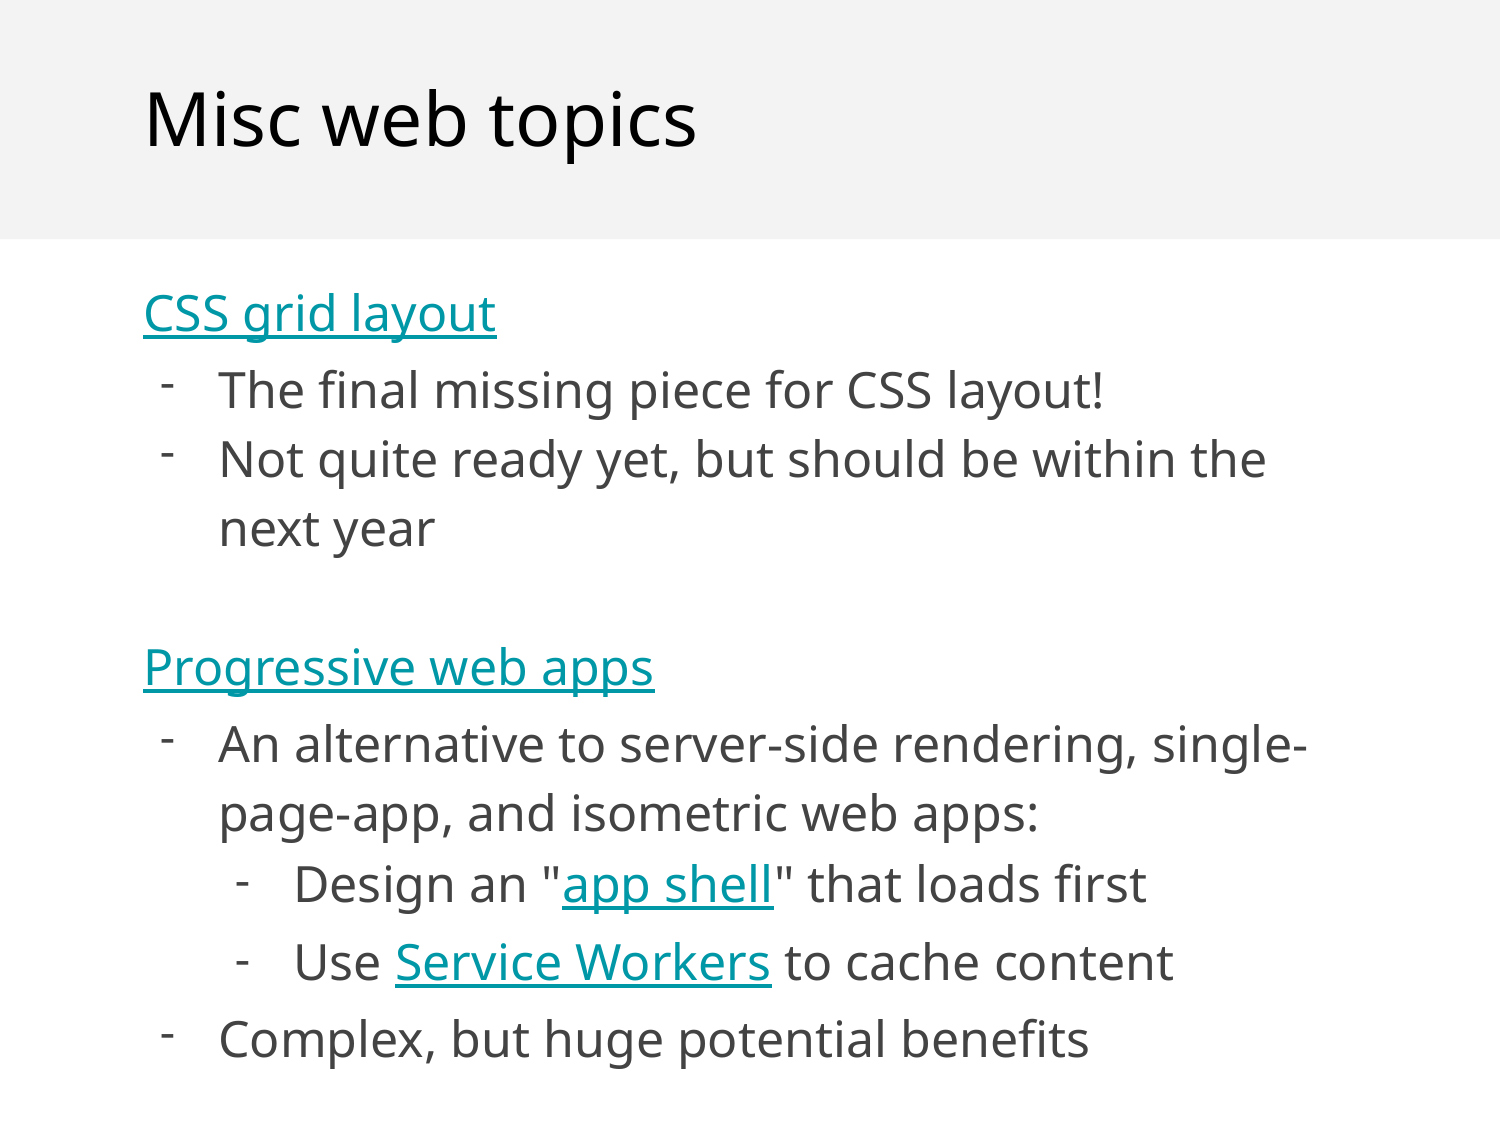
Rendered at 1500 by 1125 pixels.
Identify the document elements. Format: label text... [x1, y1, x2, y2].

list CSS grid layout The final missing piece for CSS layout! Not quite ready yet, but should be within the next year Progressive web apps An alternative to server-side rendering, single-page-app, and isometric web apps: Design an "app shell" that loads first Use Service Workers to cache content Complex, but huge potential benefits [128, 255, 1372, 1086]
title Misc web topics [128, 56, 1372, 183]
